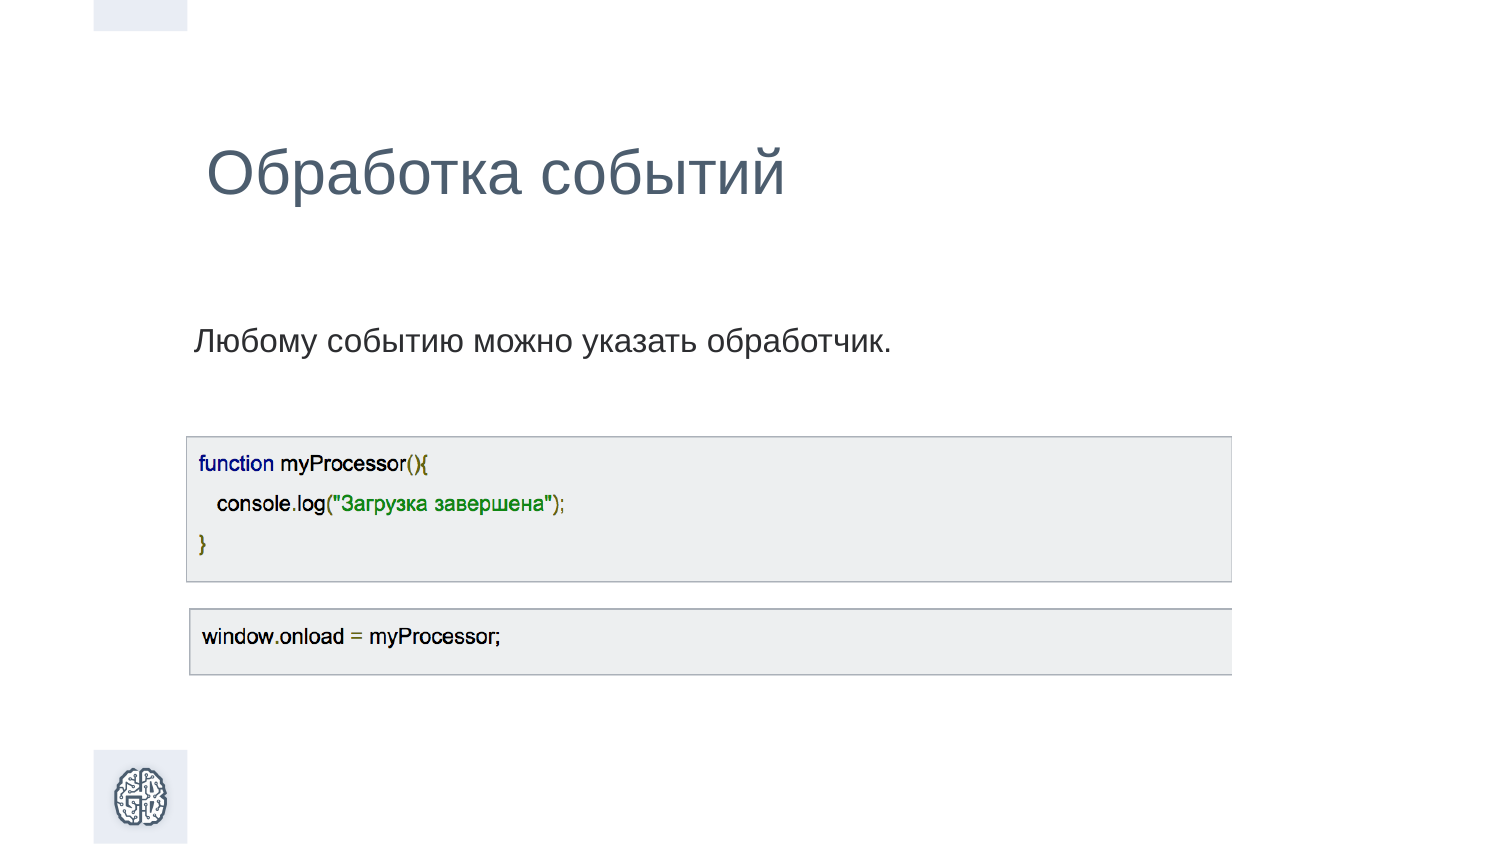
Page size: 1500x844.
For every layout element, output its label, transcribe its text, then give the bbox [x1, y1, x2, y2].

picture [186, 433, 1232, 583]
text_box Любому событию можно указать обработчик. [186, 287, 1311, 391]
picture [106, 760, 175, 834]
picture [186, 607, 1232, 676]
title Обработка событий [186, 94, 1311, 244]
